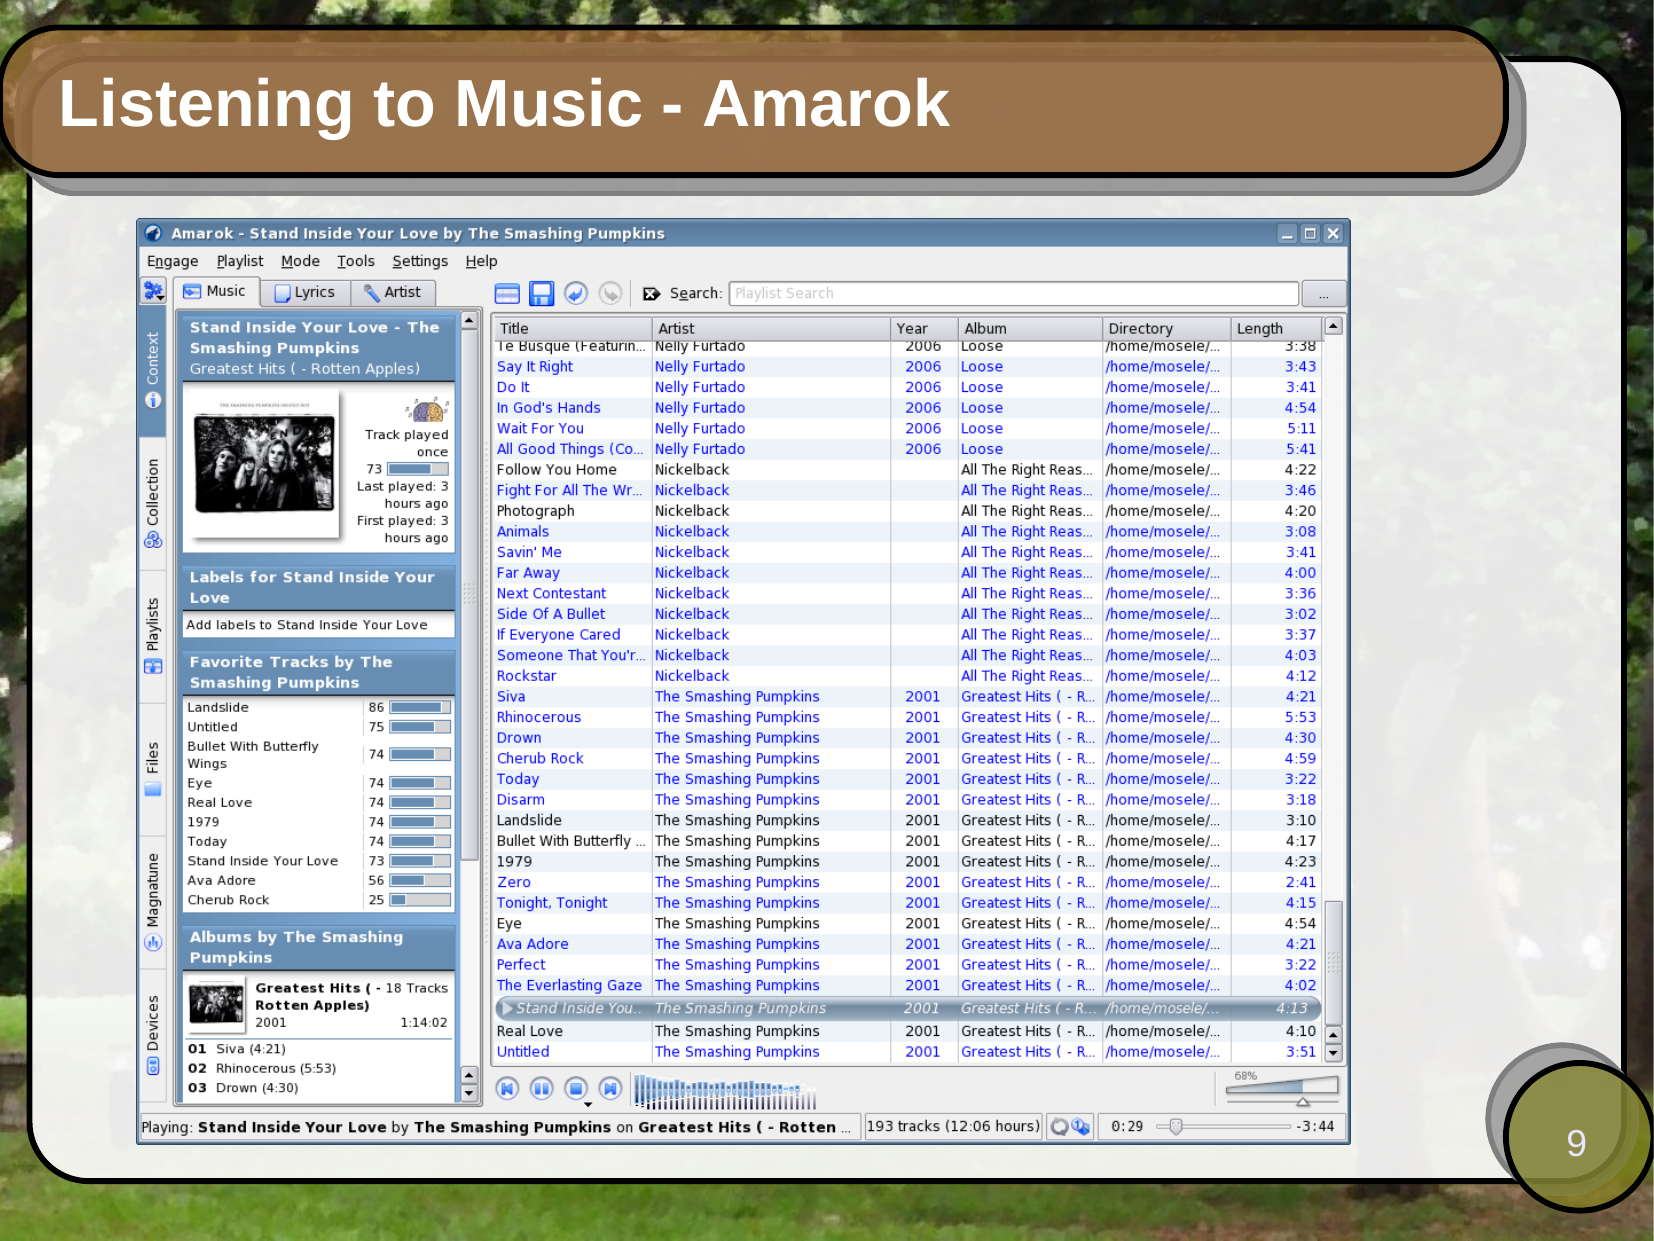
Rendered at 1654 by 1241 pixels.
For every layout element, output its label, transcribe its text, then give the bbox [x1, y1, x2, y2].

title Listening to Music - Amarok [59, 36, 1447, 170]
picture [0, 0, 1654, 1114]
picture [136, 218, 1351, 1145]
picture [0, 138, 1654, 1241]
